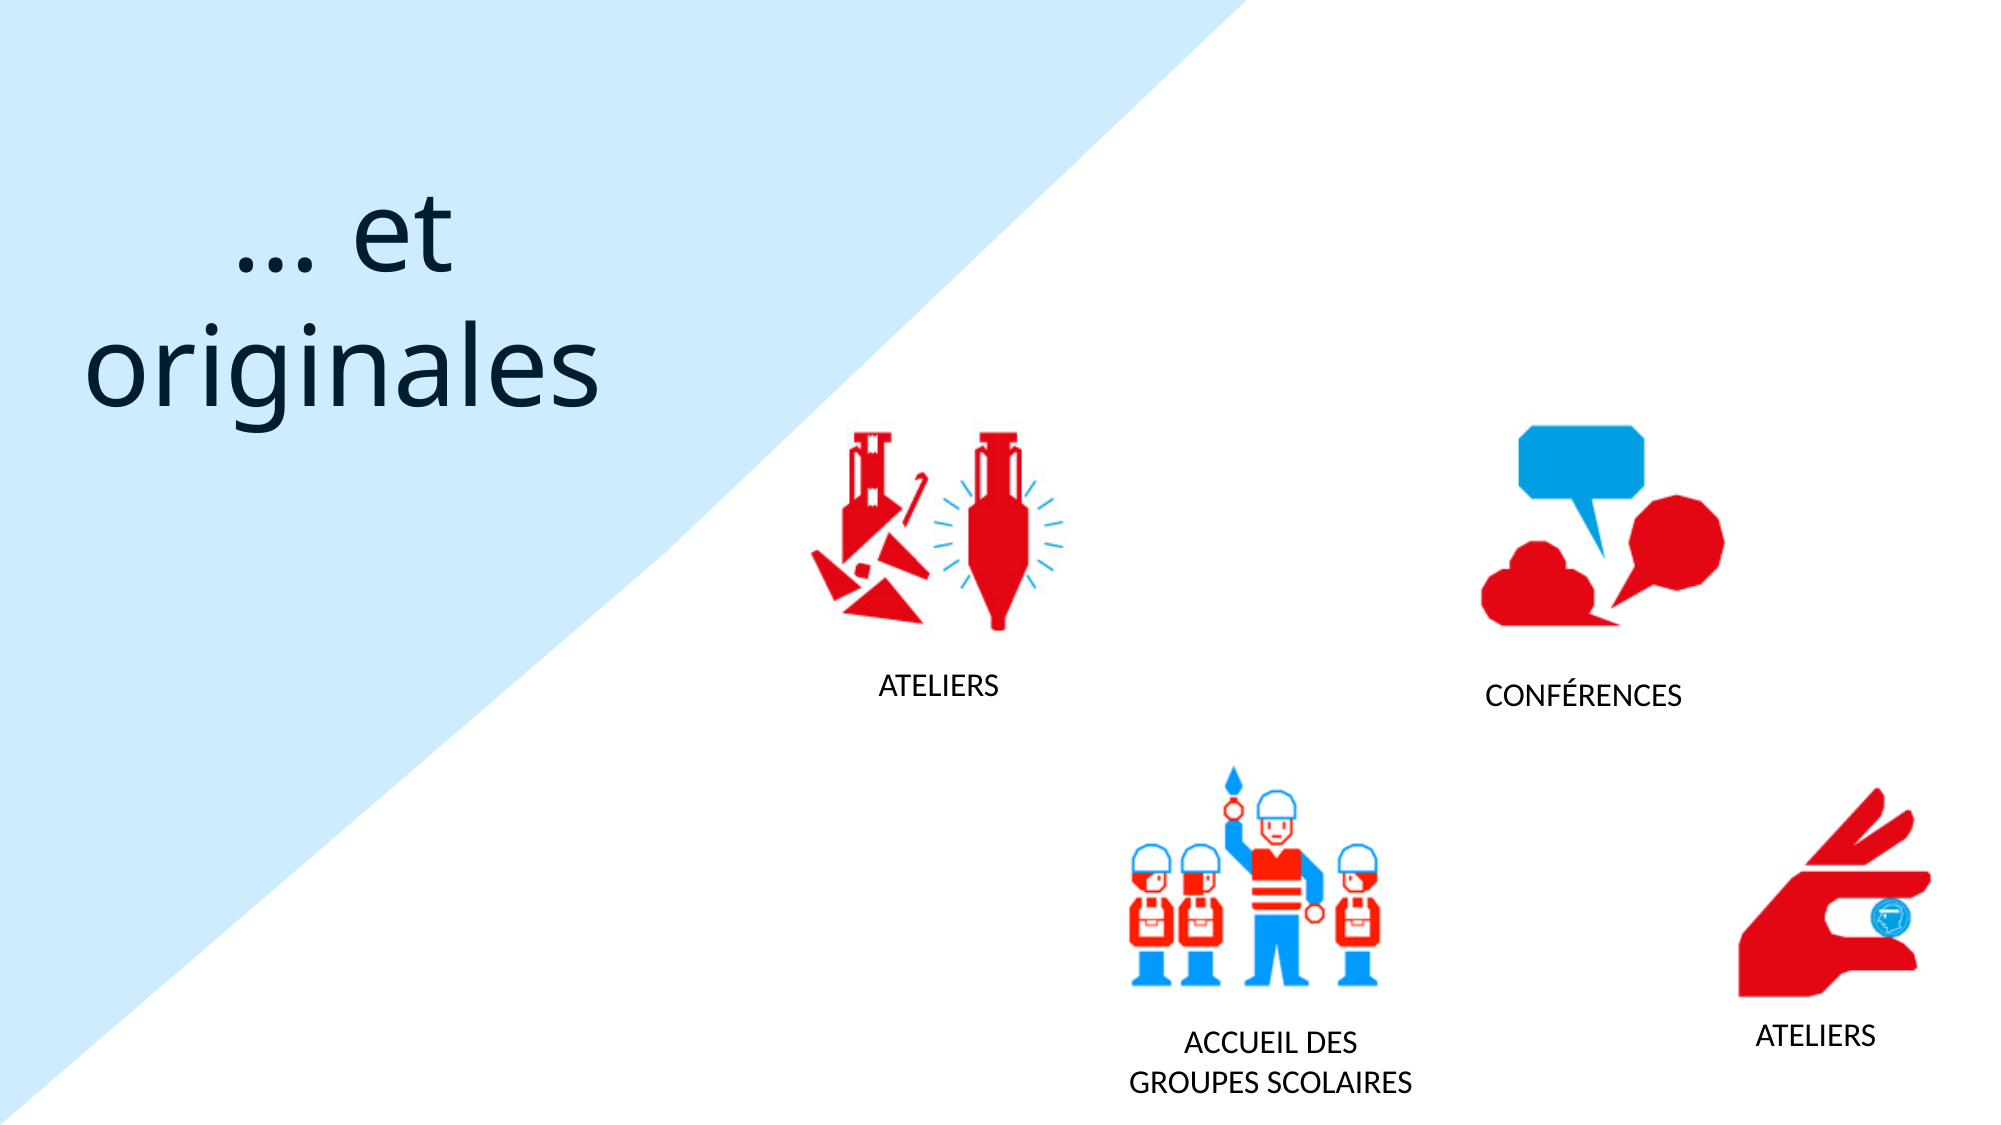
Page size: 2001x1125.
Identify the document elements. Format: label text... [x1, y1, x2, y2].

picture [1472, 397, 1732, 657]
picture [809, 396, 1069, 655]
text_box CONFÉRENCES [1426, 665, 1742, 721]
text_box ATELIERS [781, 655, 1097, 711]
text_box ACCUEIL DES GROUPES SCOLAIRES [1102, 1013, 1441, 1108]
picture [1103, 711, 1417, 1013]
picture [1712, 764, 1973, 1024]
text_box [0, 0, 1247, 1125]
text_box ATELIERS [1658, 1005, 1974, 1061]
